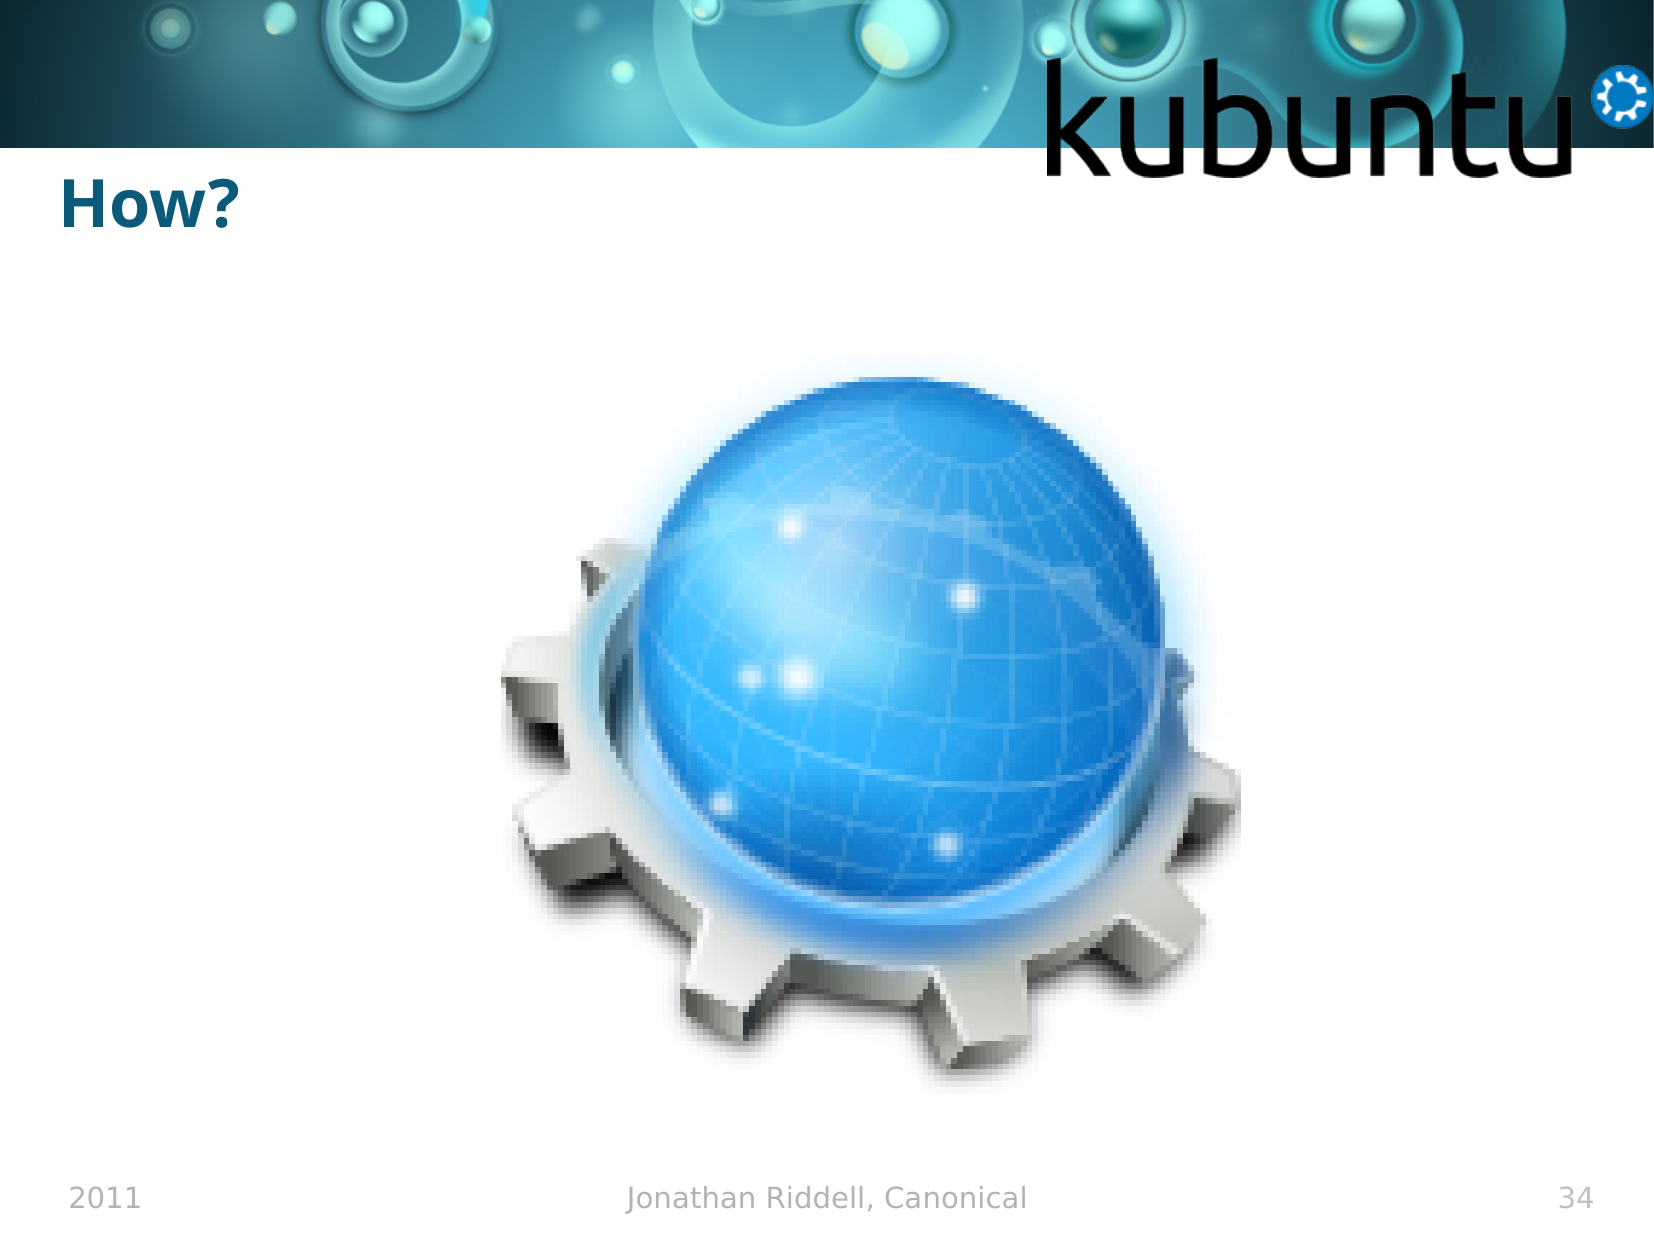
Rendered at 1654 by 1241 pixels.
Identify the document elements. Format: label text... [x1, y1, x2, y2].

picture [0, 0, 1654, 178]
title How? [59, 147, 1595, 257]
subtitle [59, 290, 1595, 1109]
picture [501, 354, 1241, 1093]
